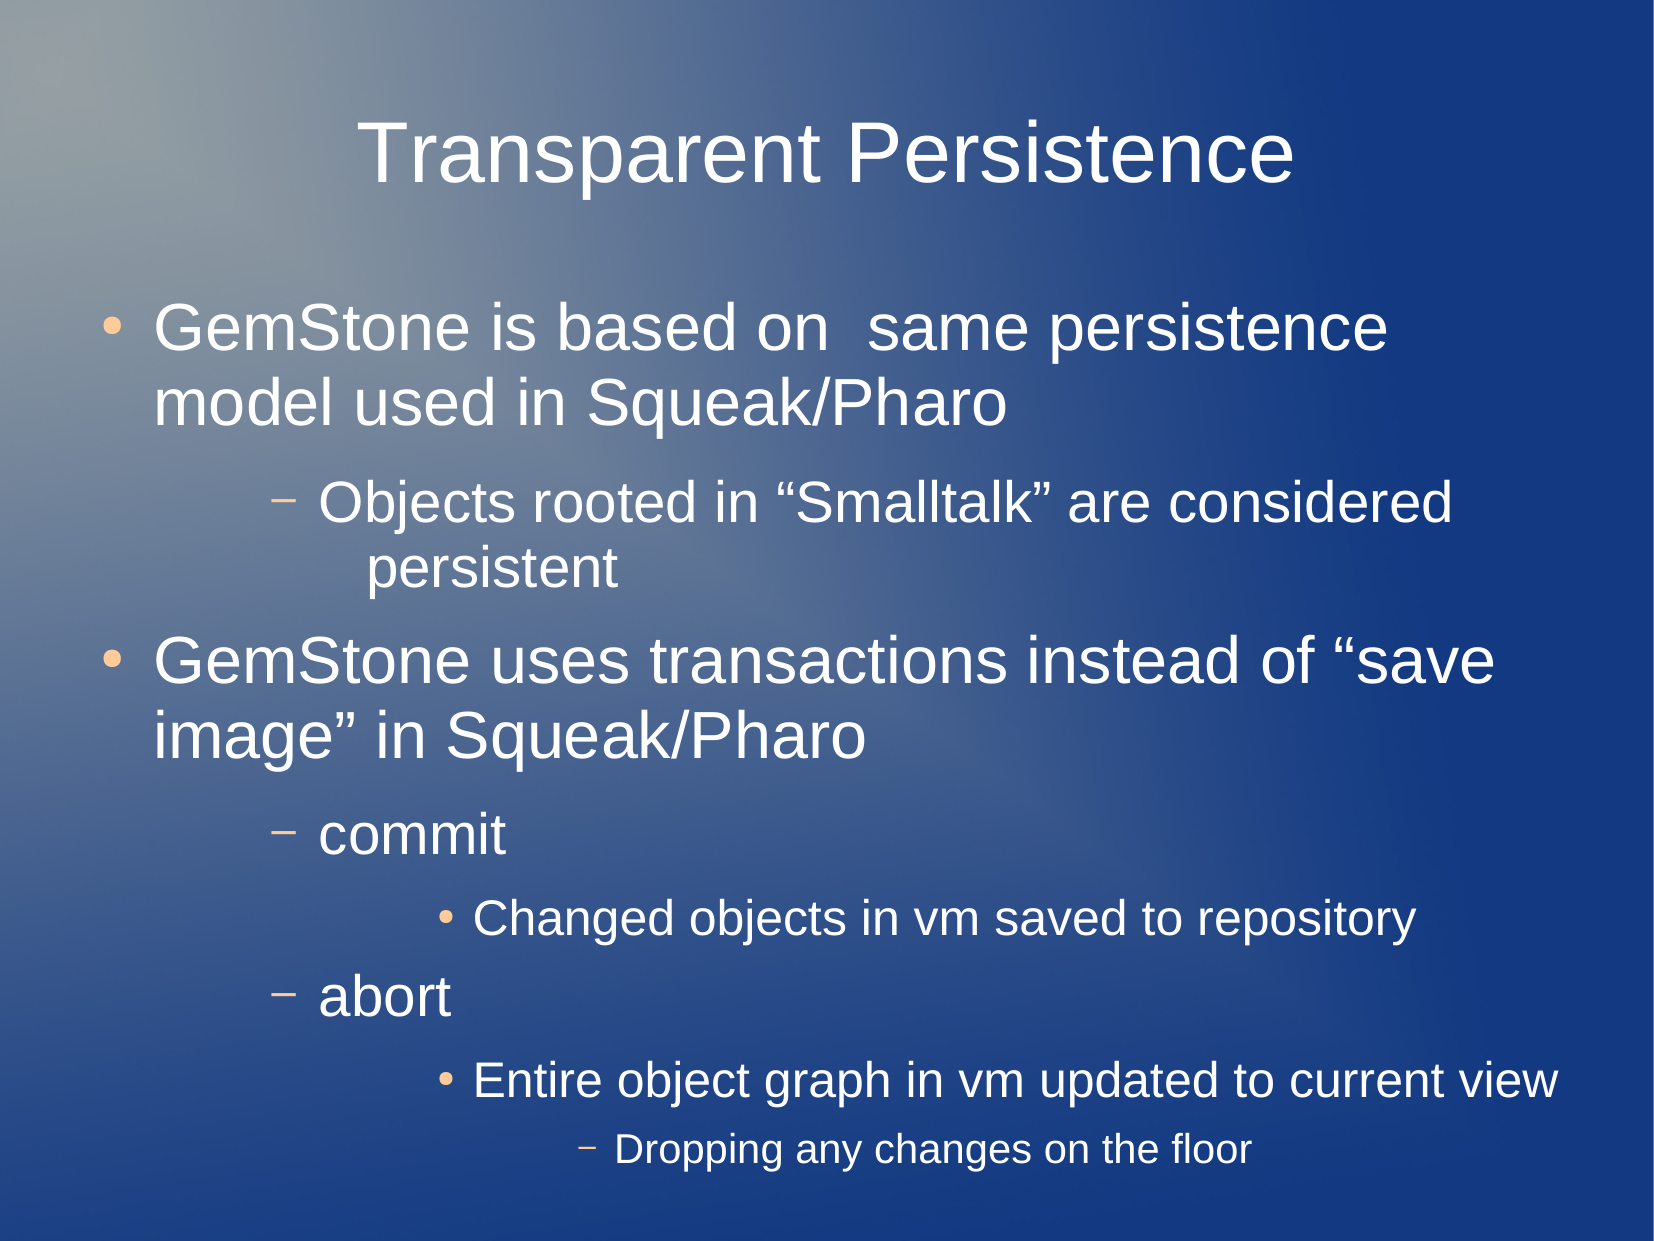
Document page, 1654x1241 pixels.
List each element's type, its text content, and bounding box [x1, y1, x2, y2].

title Transparent Persistence [82, 49, 1571, 257]
list GemStone is based on same persistence model used in Squeak/Pharo Objects rooted in “Smalltalk” are considered persistent GemStone uses transactions instead of “save image” in Squeak/Pharo commit Changed objects in vm saved to repository abort Entire object graph in vm updated to current view Dropping any changes on the floor [82, 290, 1571, 1172]
picture [0, 0, 1654, 1241]
